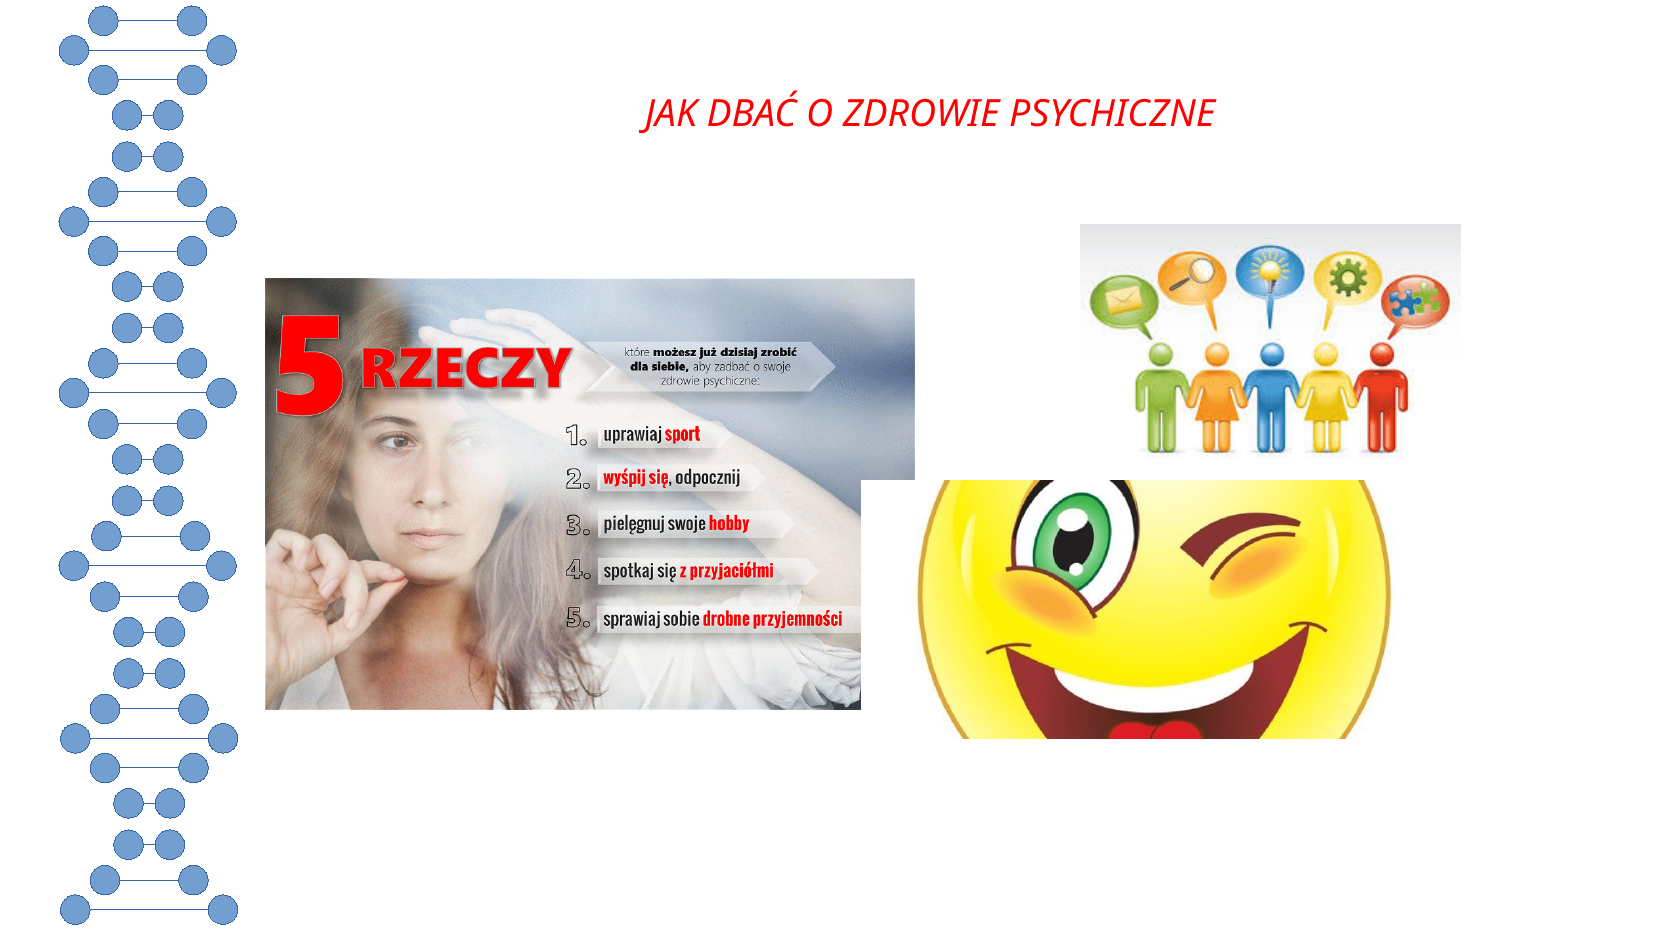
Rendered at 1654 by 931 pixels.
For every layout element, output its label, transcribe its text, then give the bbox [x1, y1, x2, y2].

picture [265, 224, 1461, 739]
title JAK DBAĆ O ZDROWIE PSYCHICZNE [265, 35, 1595, 189]
